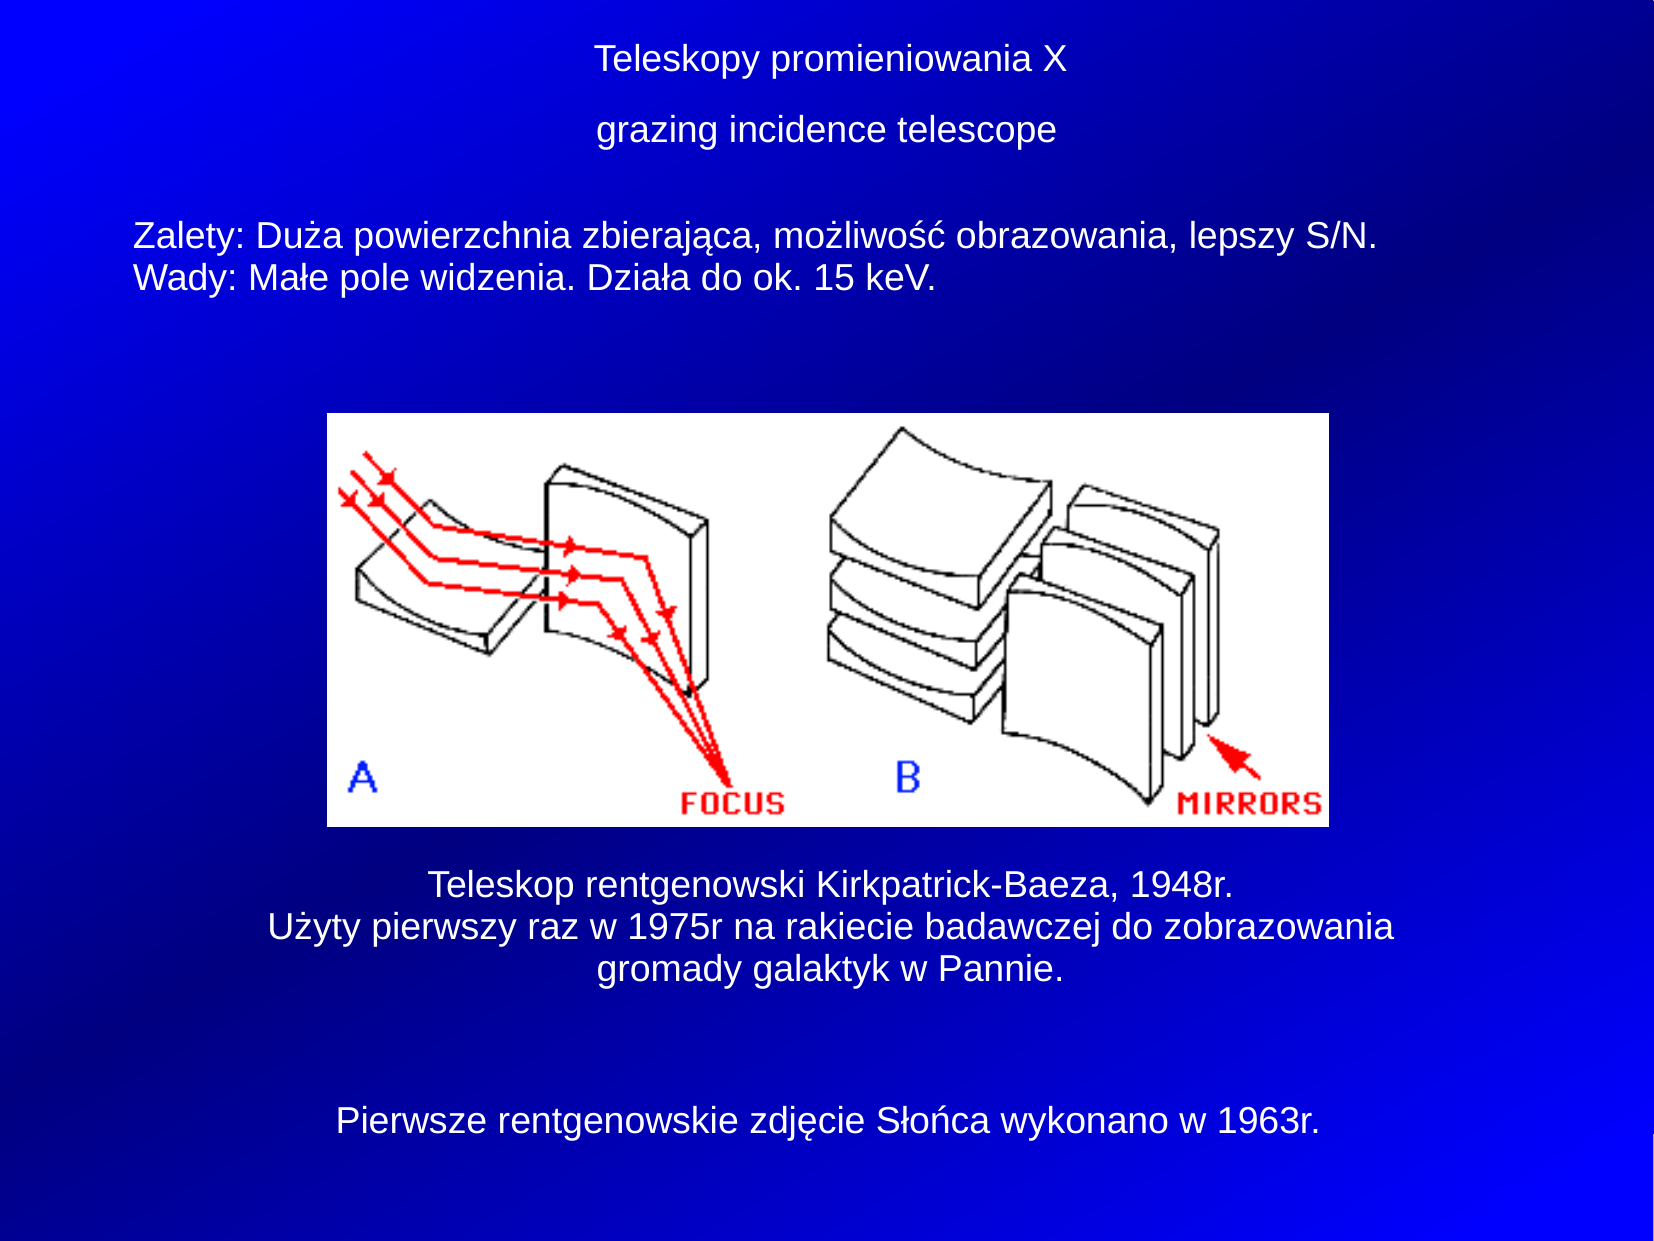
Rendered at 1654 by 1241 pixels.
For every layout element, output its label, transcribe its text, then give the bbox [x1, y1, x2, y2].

text_box Teleskopy promieniowania X [579, 29, 1083, 87]
picture [327, 413, 1329, 827]
text_box Zalety: Duża powierzchnia zbierająca, możliwość obrazowania, lepszy S/N. Wady: Małe pole widzenia. Działa do ok. 15 keV. [118, 206, 1394, 306]
text_box Teleskop rentgenowski Kirkpatrick-Baeza, 1948r. Użyty pierwszy raz w 1975r na rakiecie badawczej do zobrazowania gromady galaktyk w Pannie. [252, 856, 1412, 998]
text_box grazing incidence telescope [581, 101, 1073, 158]
text_box Pierwsze rentgenowskie zdjęcie Słońca wykonano w 1963r. [320, 1092, 1337, 1150]
